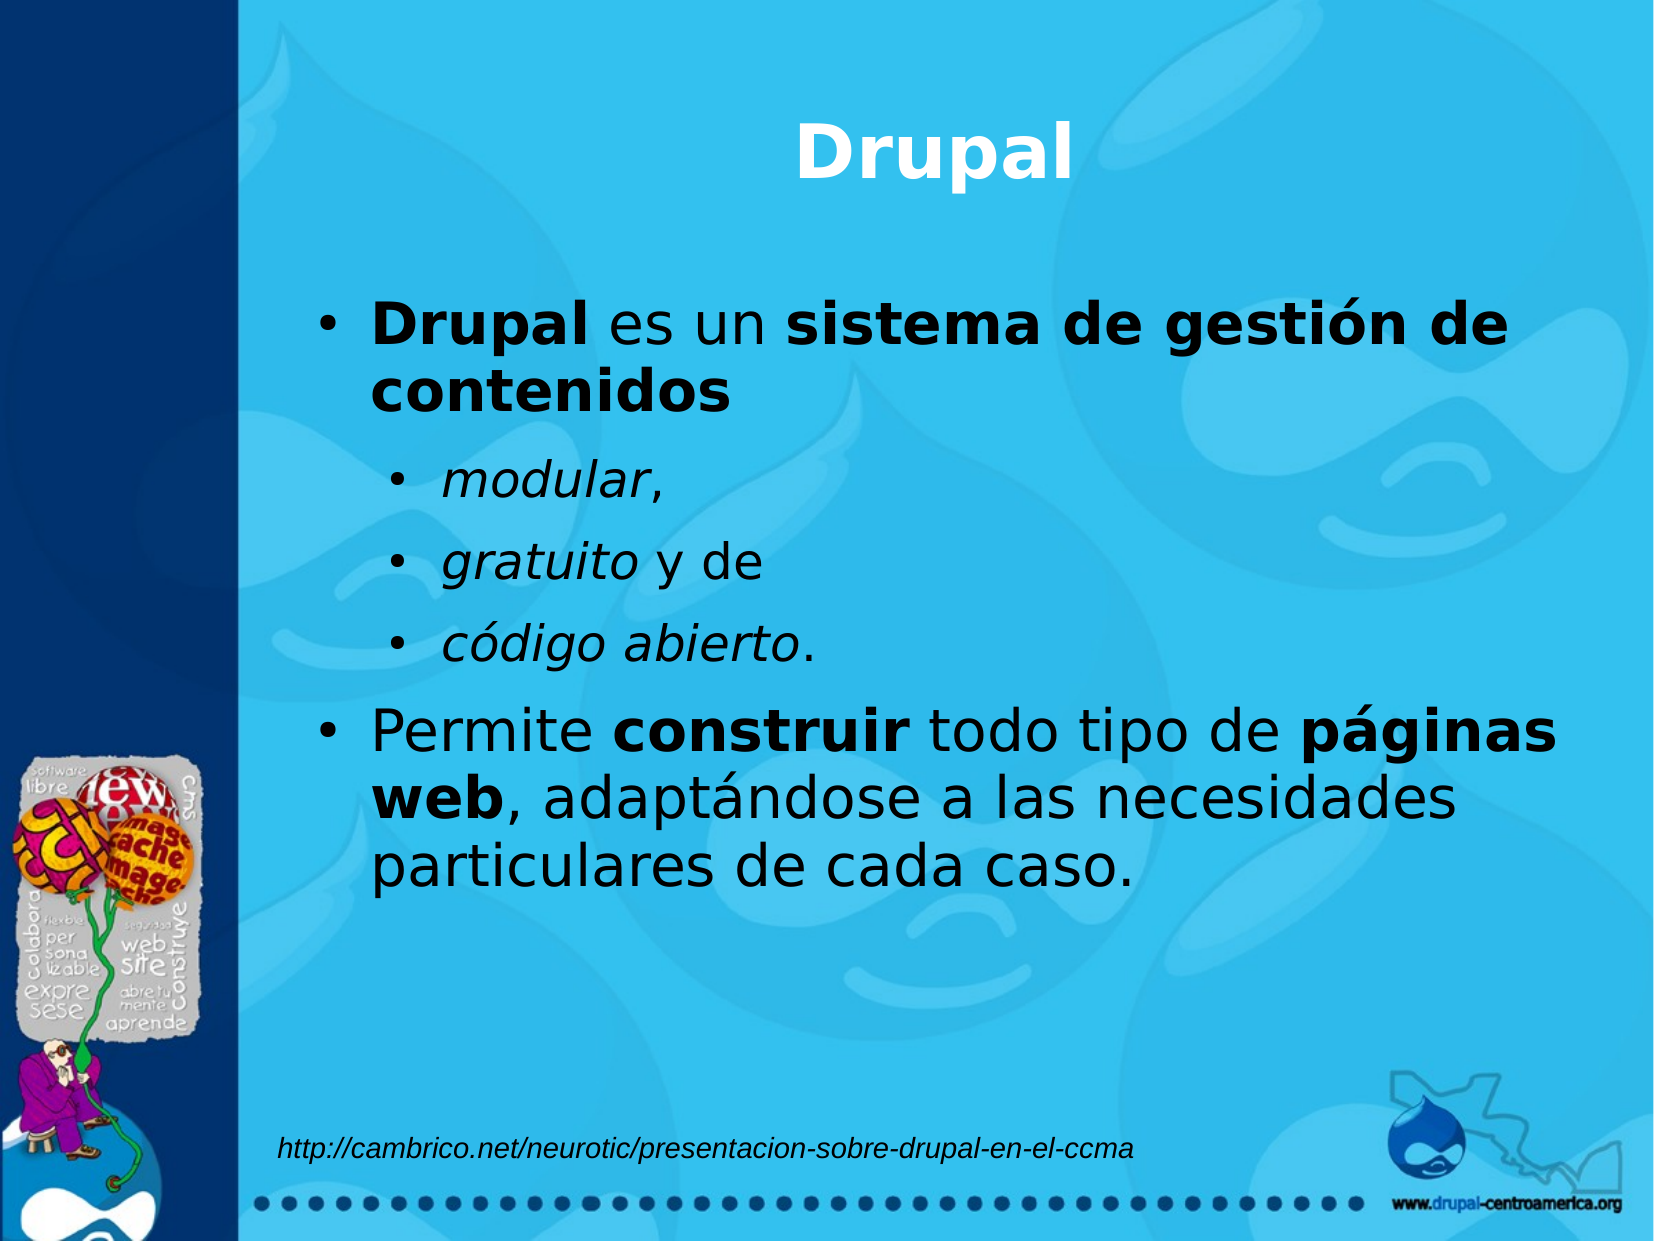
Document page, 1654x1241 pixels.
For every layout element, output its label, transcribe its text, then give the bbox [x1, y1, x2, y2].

text_box http://cambrico.net/neurotic/presentacion-sobre-drupal-en-el-ccma [262, 1125, 1351, 1173]
list Drupal es un sistema de gestión de contenidos modular, gratuito y de código abierto. Permite construir todo tipo de páginas web, adaptándose a las necesidades particulares de cada caso. [300, 290, 1571, 1109]
picture [0, 0, 1654, 1241]
title Drupal [300, 49, 1571, 257]
